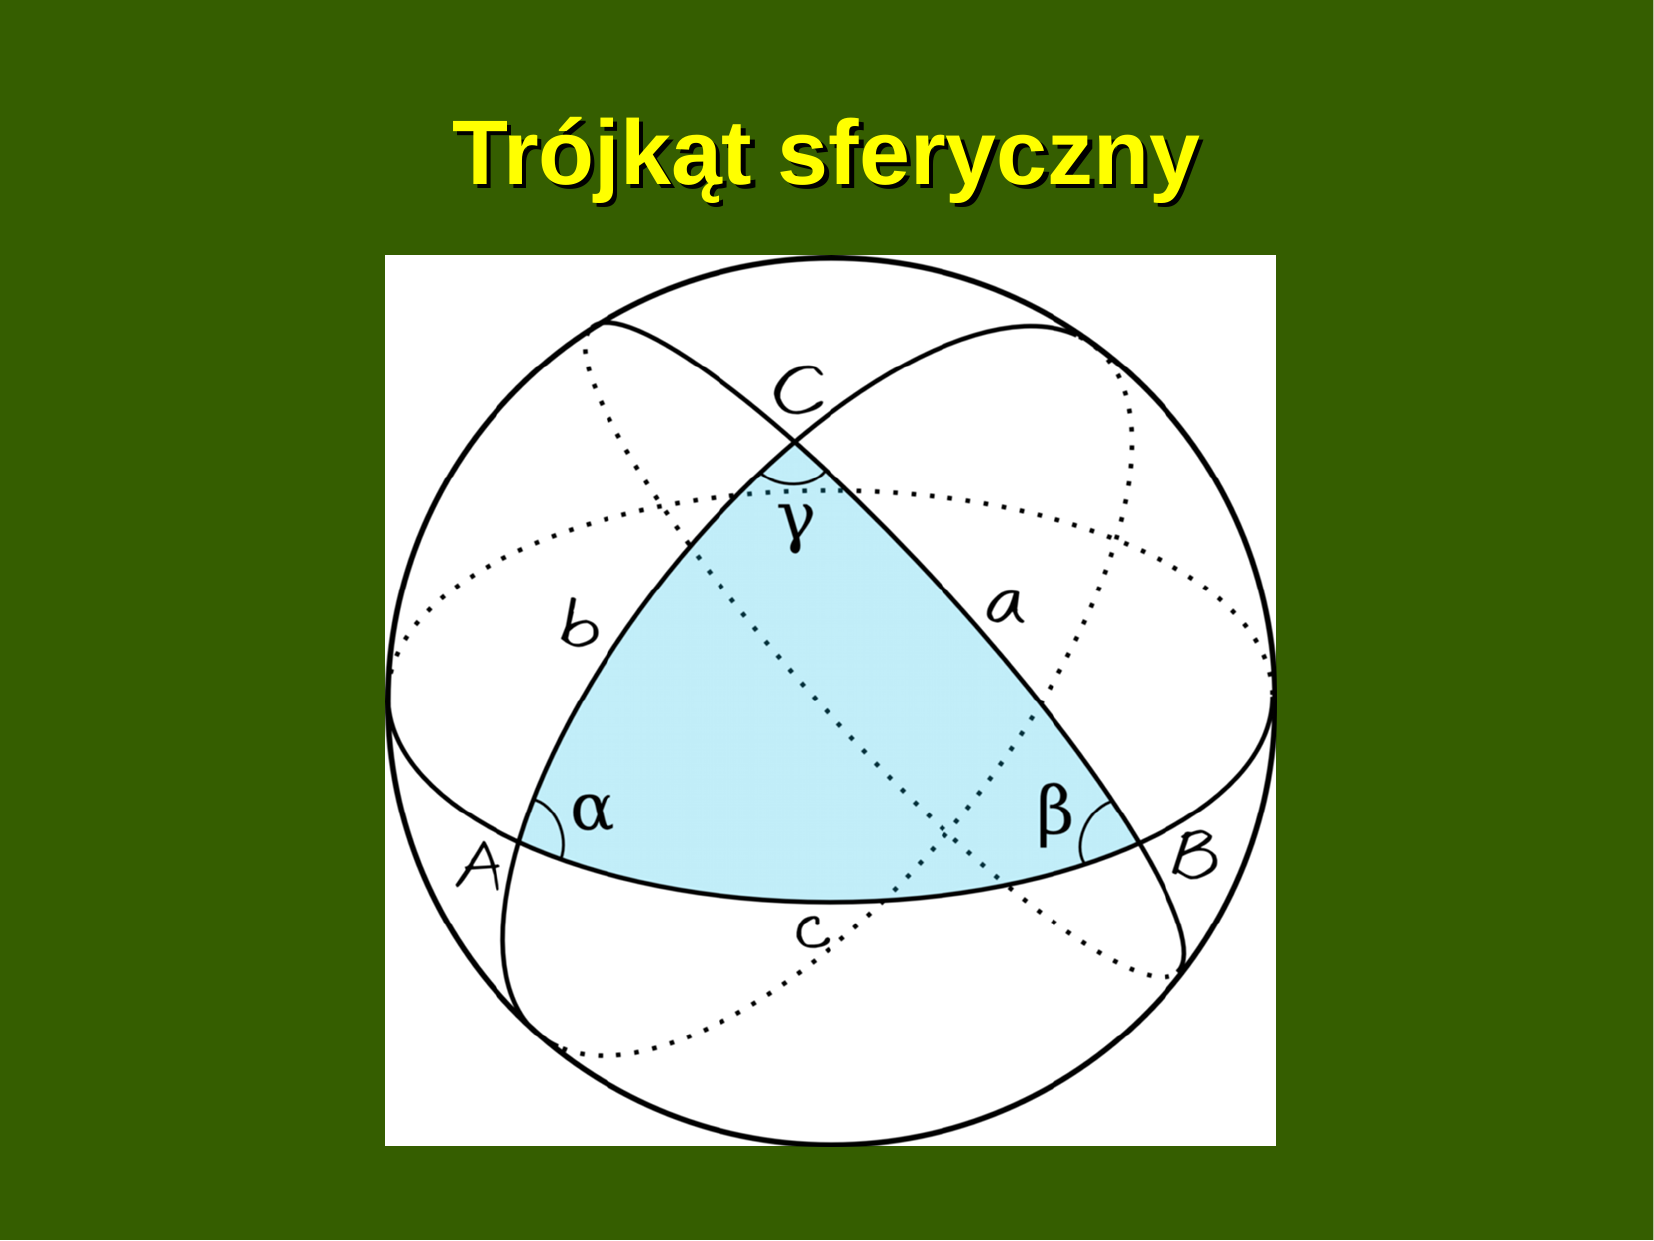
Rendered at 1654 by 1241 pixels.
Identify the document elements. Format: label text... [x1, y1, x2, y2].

picture [385, 255, 1277, 1147]
title Trójkąt sferyczny [82, 56, 1571, 250]
